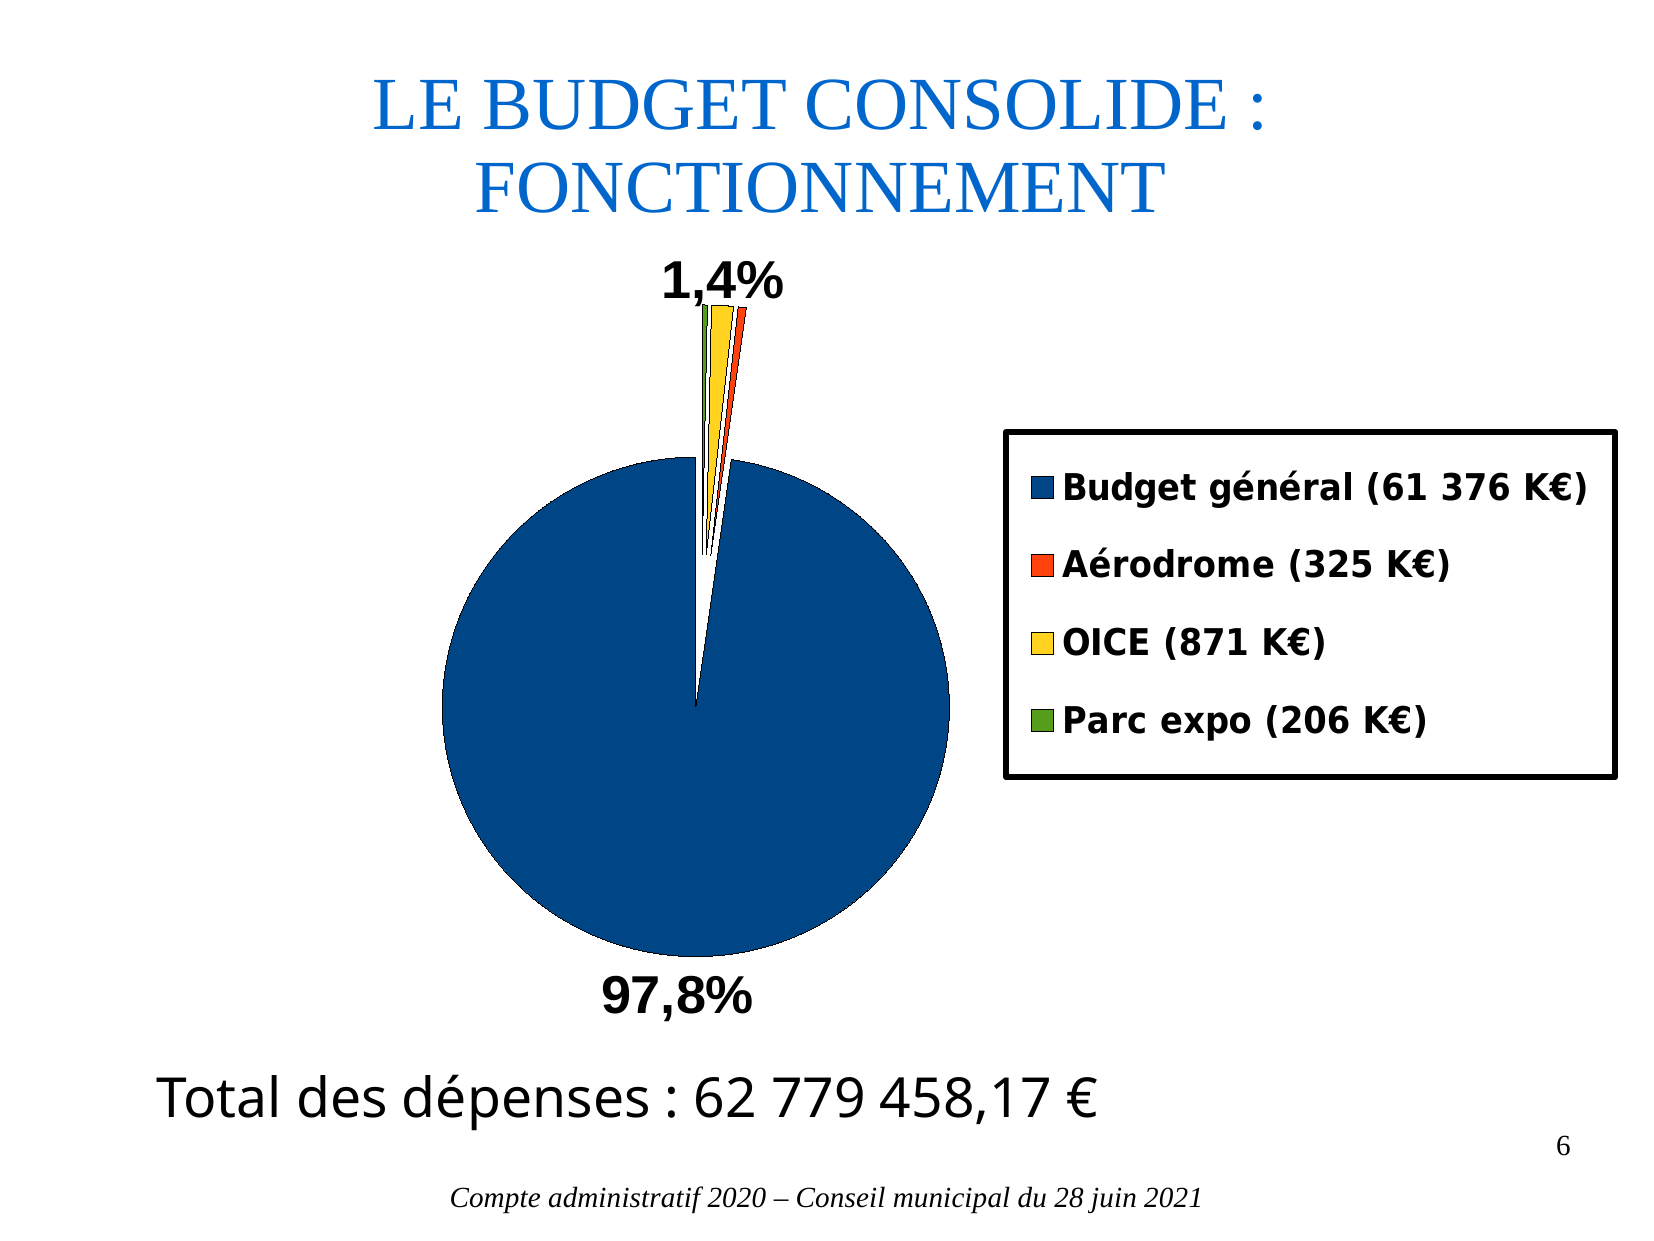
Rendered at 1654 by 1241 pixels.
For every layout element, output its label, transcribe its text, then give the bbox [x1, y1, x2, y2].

text_box LE BUDGET CONSOLIDE : FONCTIONNEMENT [47, 54, 1595, 236]
chart [29, 236, 1619, 1030]
text_box Total des dépenses : 62 779 458,17 € [141, 1051, 1531, 1142]
